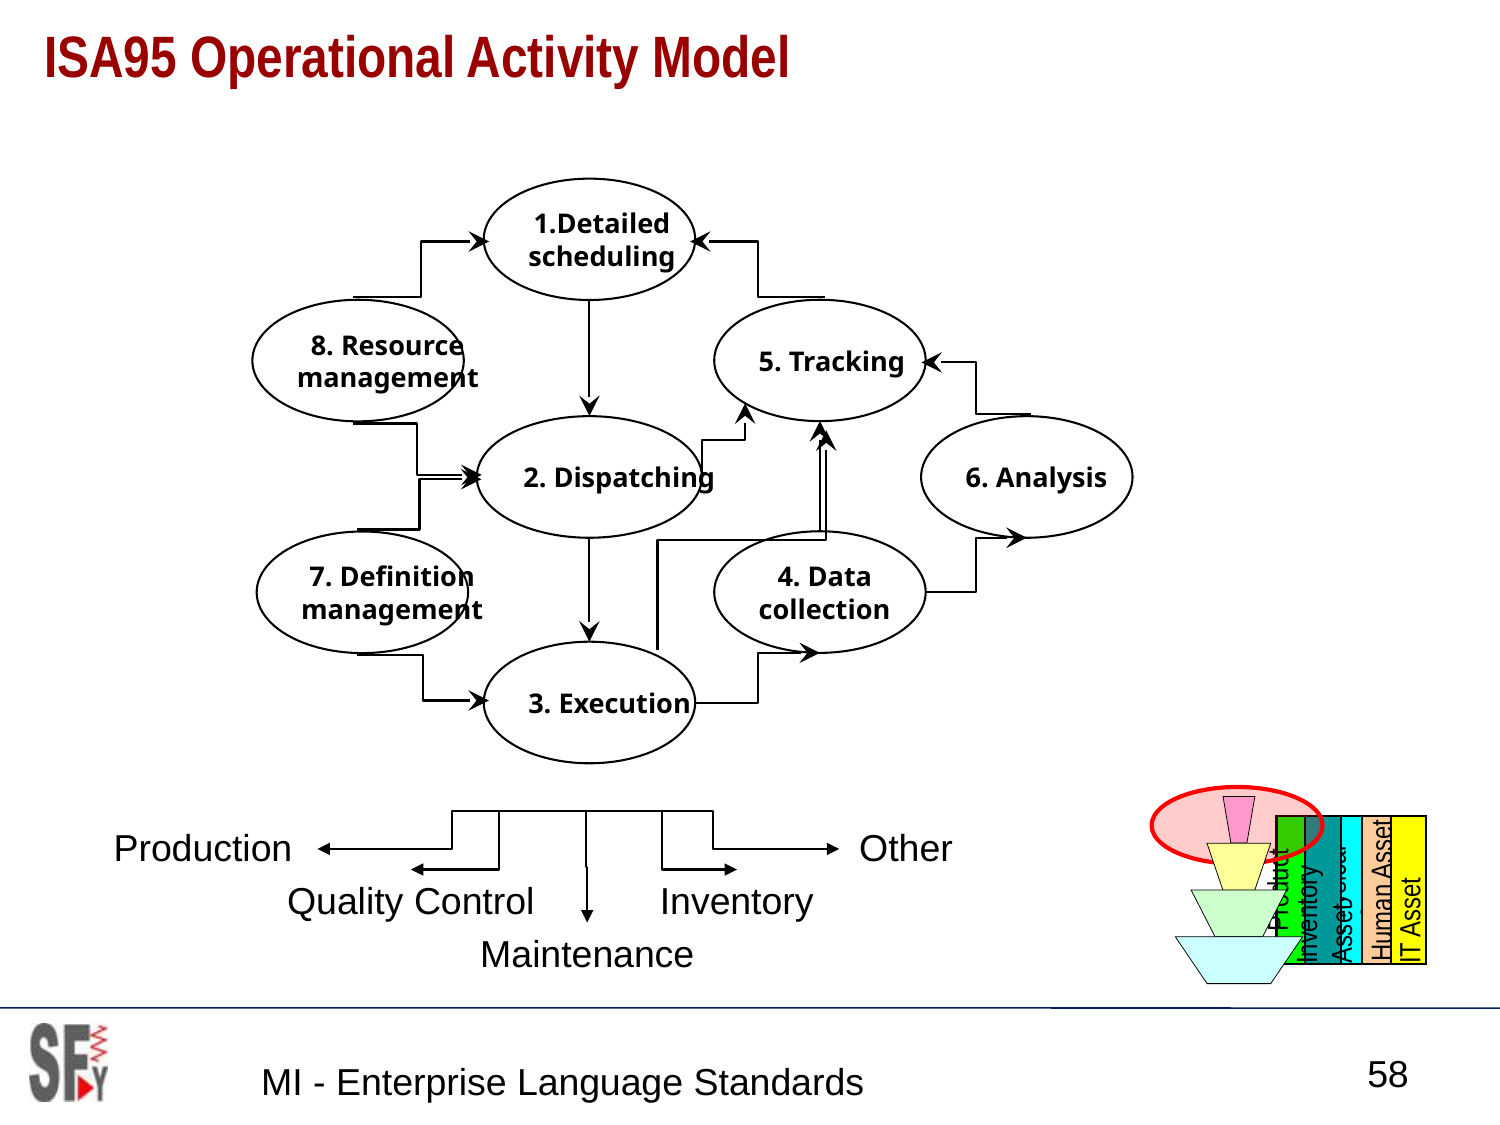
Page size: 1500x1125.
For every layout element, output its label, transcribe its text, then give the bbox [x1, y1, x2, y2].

chart [1256, 861, 1276, 890]
text_box 5. Tracking [714, 299, 926, 422]
text_box Other [844, 816, 968, 877]
text_box 4. Data collection [768, 531, 825, 539]
text_box Quality Control [272, 869, 550, 930]
text_box Human Asset [1362, 816, 1390, 964]
text_box 6. Analysis [921, 416, 1133, 538]
text_box Production [98, 816, 308, 877]
text_box 4. Data collection [714, 531, 926, 653]
footer MI - Enterprise Language Standards [246, 1042, 1266, 1103]
text_box 3. Execution [483, 641, 696, 764]
text_box 8. Resource management [252, 299, 464, 422]
title ISA95 Operational Activity Model [29, 12, 1471, 138]
text_box Inventory [644, 869, 829, 930]
picture [29, 1023, 108, 1102]
text_box Inventory Asset [1305, 816, 1341, 964]
text_box [1151, 786, 1323, 984]
slide_number <numéro> [1352, 1034, 1490, 1103]
text_box Product Asset [1276, 850, 1305, 964]
text_box 2. Dispatching [477, 416, 701, 538]
text_box 1.Detailed scheduling [483, 178, 696, 300]
chart [1175, 739, 1278, 798]
chart [1175, 853, 1222, 936]
text_box Physical Asset [1341, 816, 1362, 964]
chart [1270, 919, 1276, 927]
chart [1264, 929, 1276, 936]
text_box 7. Definition management [256, 531, 469, 654]
text_box Maintenance [465, 922, 710, 984]
text_box IT Asset [1390, 816, 1427, 964]
chart [1175, 938, 1278, 1041]
